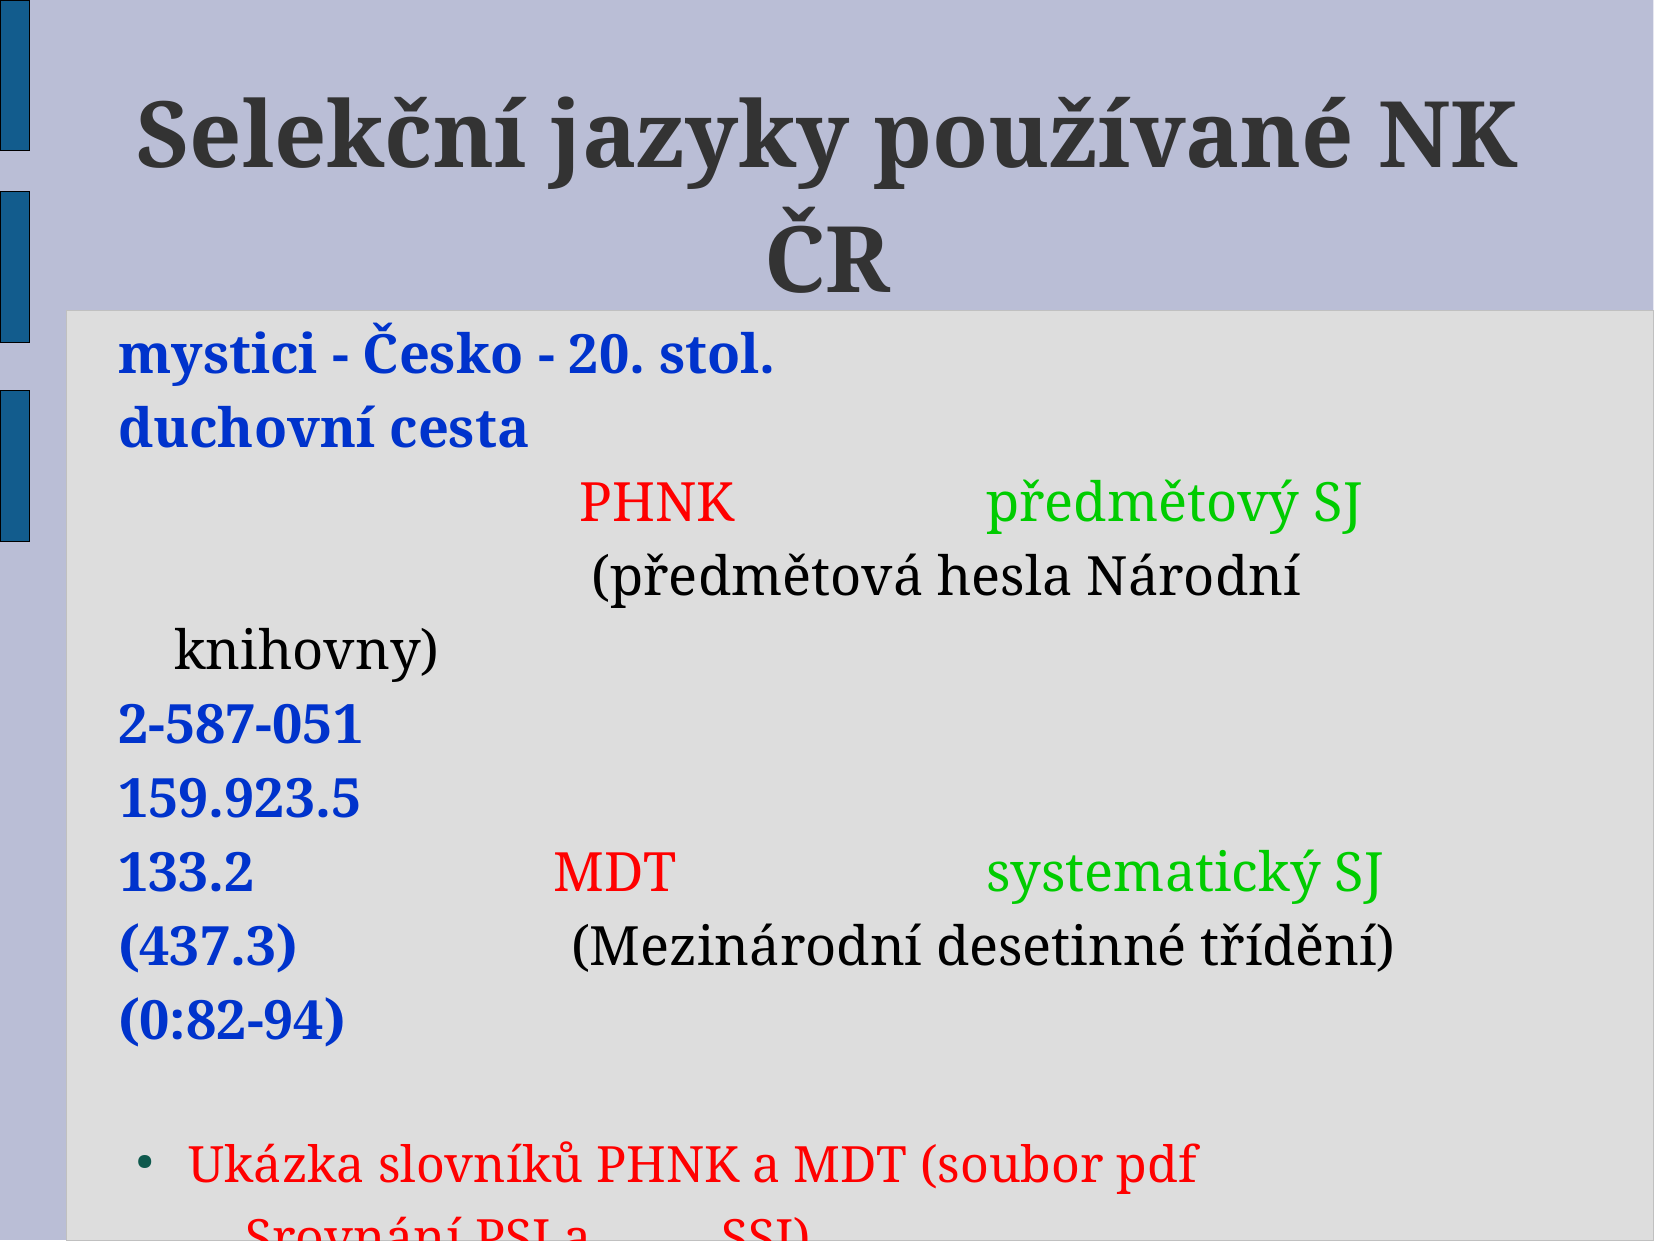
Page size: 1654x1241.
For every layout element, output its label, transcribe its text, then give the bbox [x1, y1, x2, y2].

list mystici - Česko - 20. stol. duchovní cesta PHNK předmětový SJ (předmětová hesla Národní knihovny) 2-587-051 159.923.5 133.2 MDT systematický SJ (437.3) (Mezinárodní desetinné třídění) (0:82-94) Ukázka slovníků PHNK a MDT (soubor pdf Srovnání PSJ a SSJ) 133 - Okultismus skupina Konspektu hybridní SJ blížící se k SSJ [118, 315, 1531, 1241]
title Selekční jazyky používané NK ČR [121, 90, 1534, 299]
